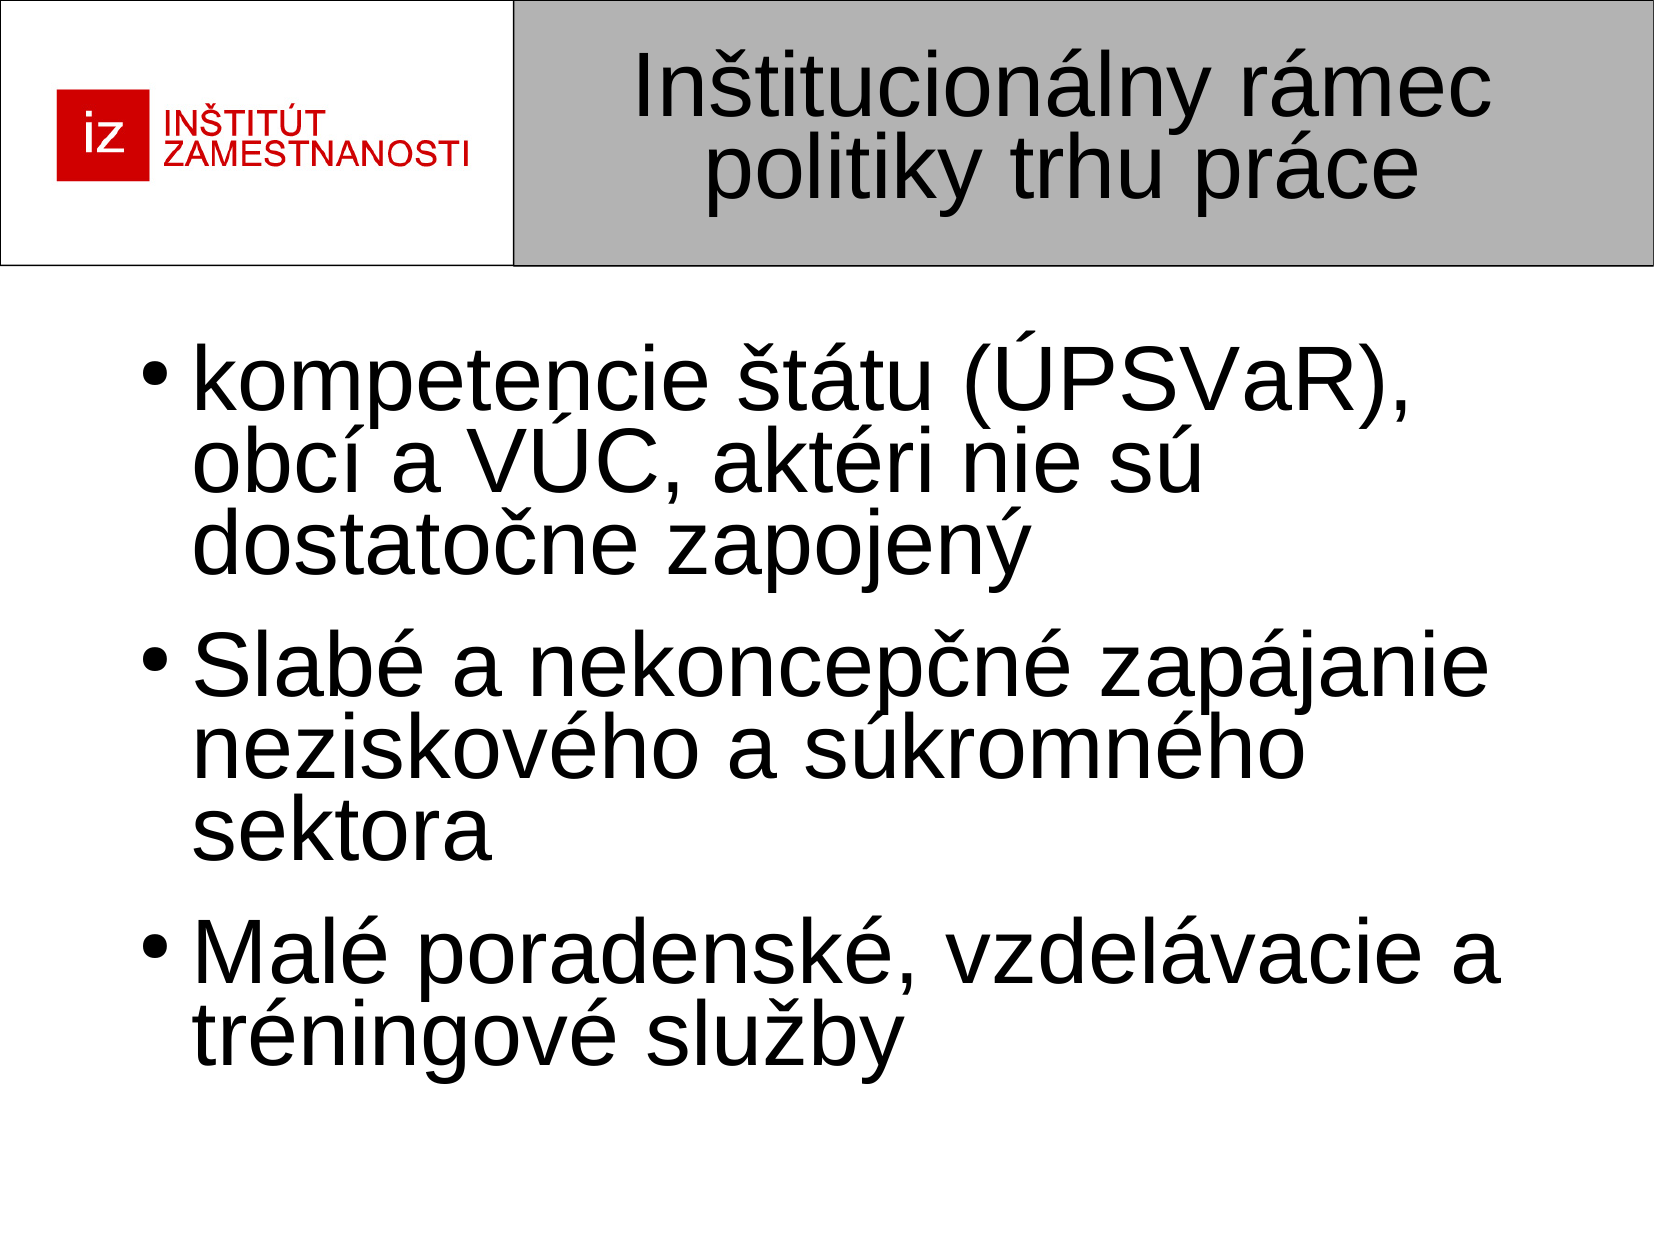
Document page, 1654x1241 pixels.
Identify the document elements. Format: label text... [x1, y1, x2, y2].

title Inštitucionálny rámec politiky trhu práce [561, 37, 1565, 229]
list kompetencie štátu (ÚPSVaR), obcí a VÚC, aktéri nie sú dostatočne zapojený Slabé a nekoncepčné zapájanie neziskového a súkromného sektora Malé poradenské, vzdelávacie a tréningové služby [121, 344, 1533, 1112]
picture [5, 8, 512, 257]
